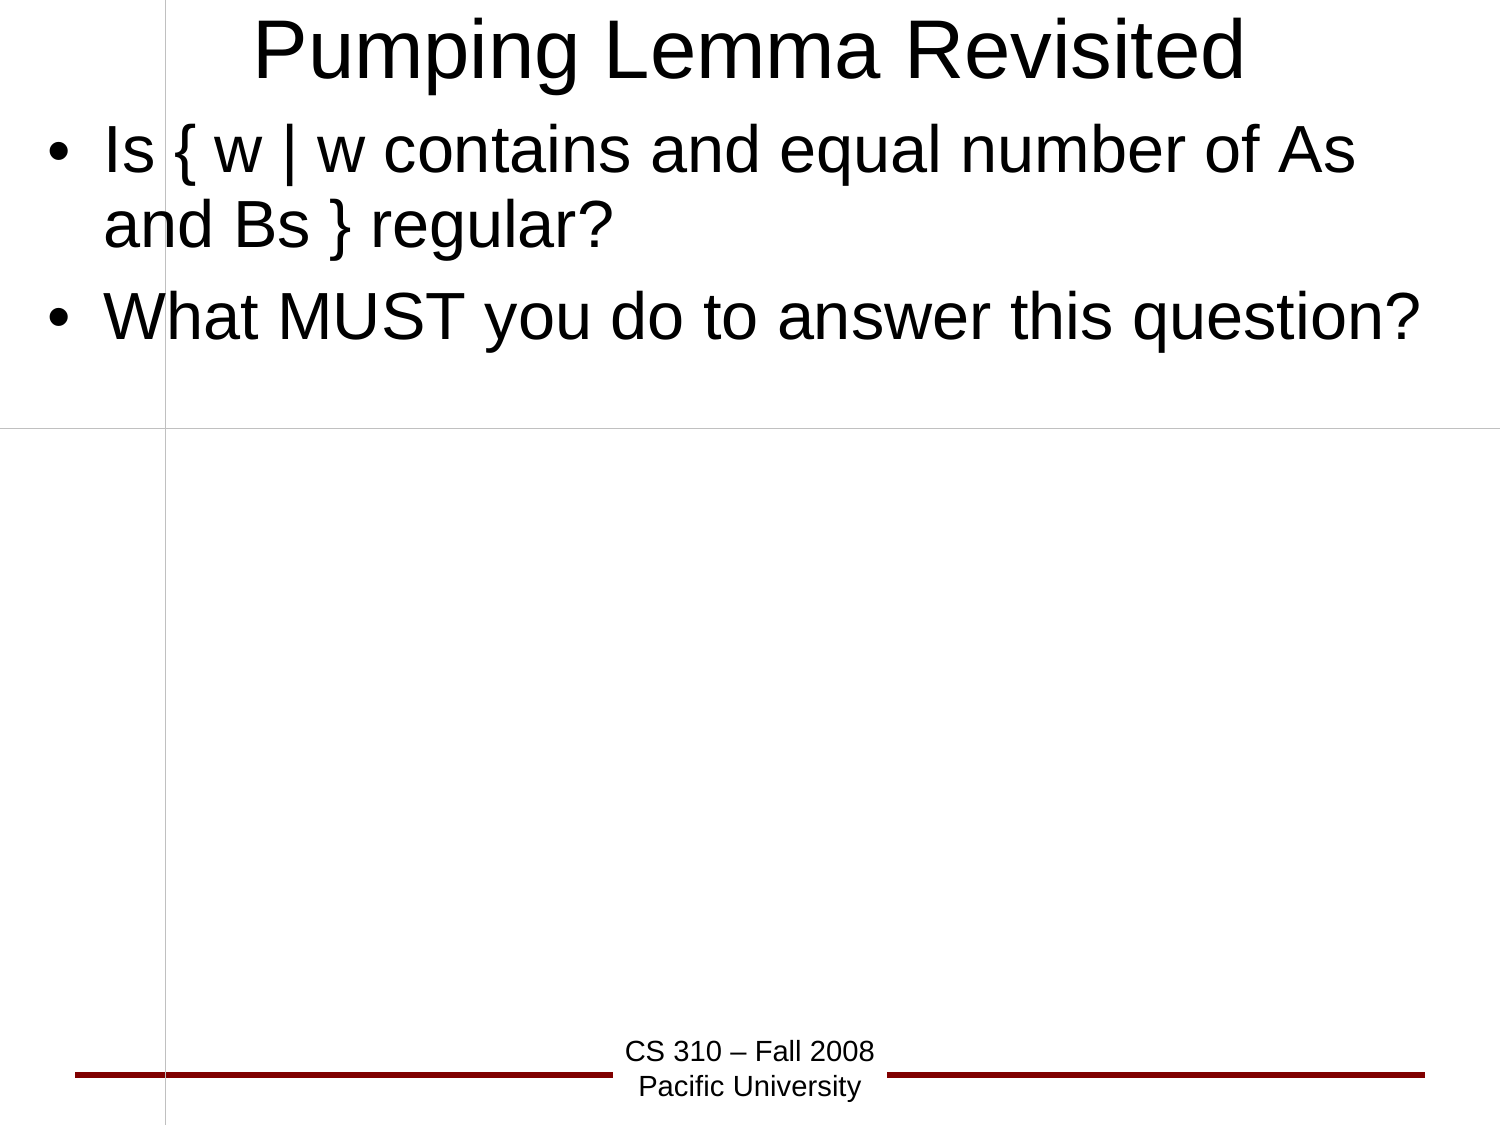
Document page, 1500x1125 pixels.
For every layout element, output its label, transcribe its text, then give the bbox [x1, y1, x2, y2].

title Pumping Lemma Revisited [112, 0, 1388, 108]
list Is { w | w contains and equal number of As and Bs } regular? What MUST you do to answer this question? [47, 112, 1460, 986]
